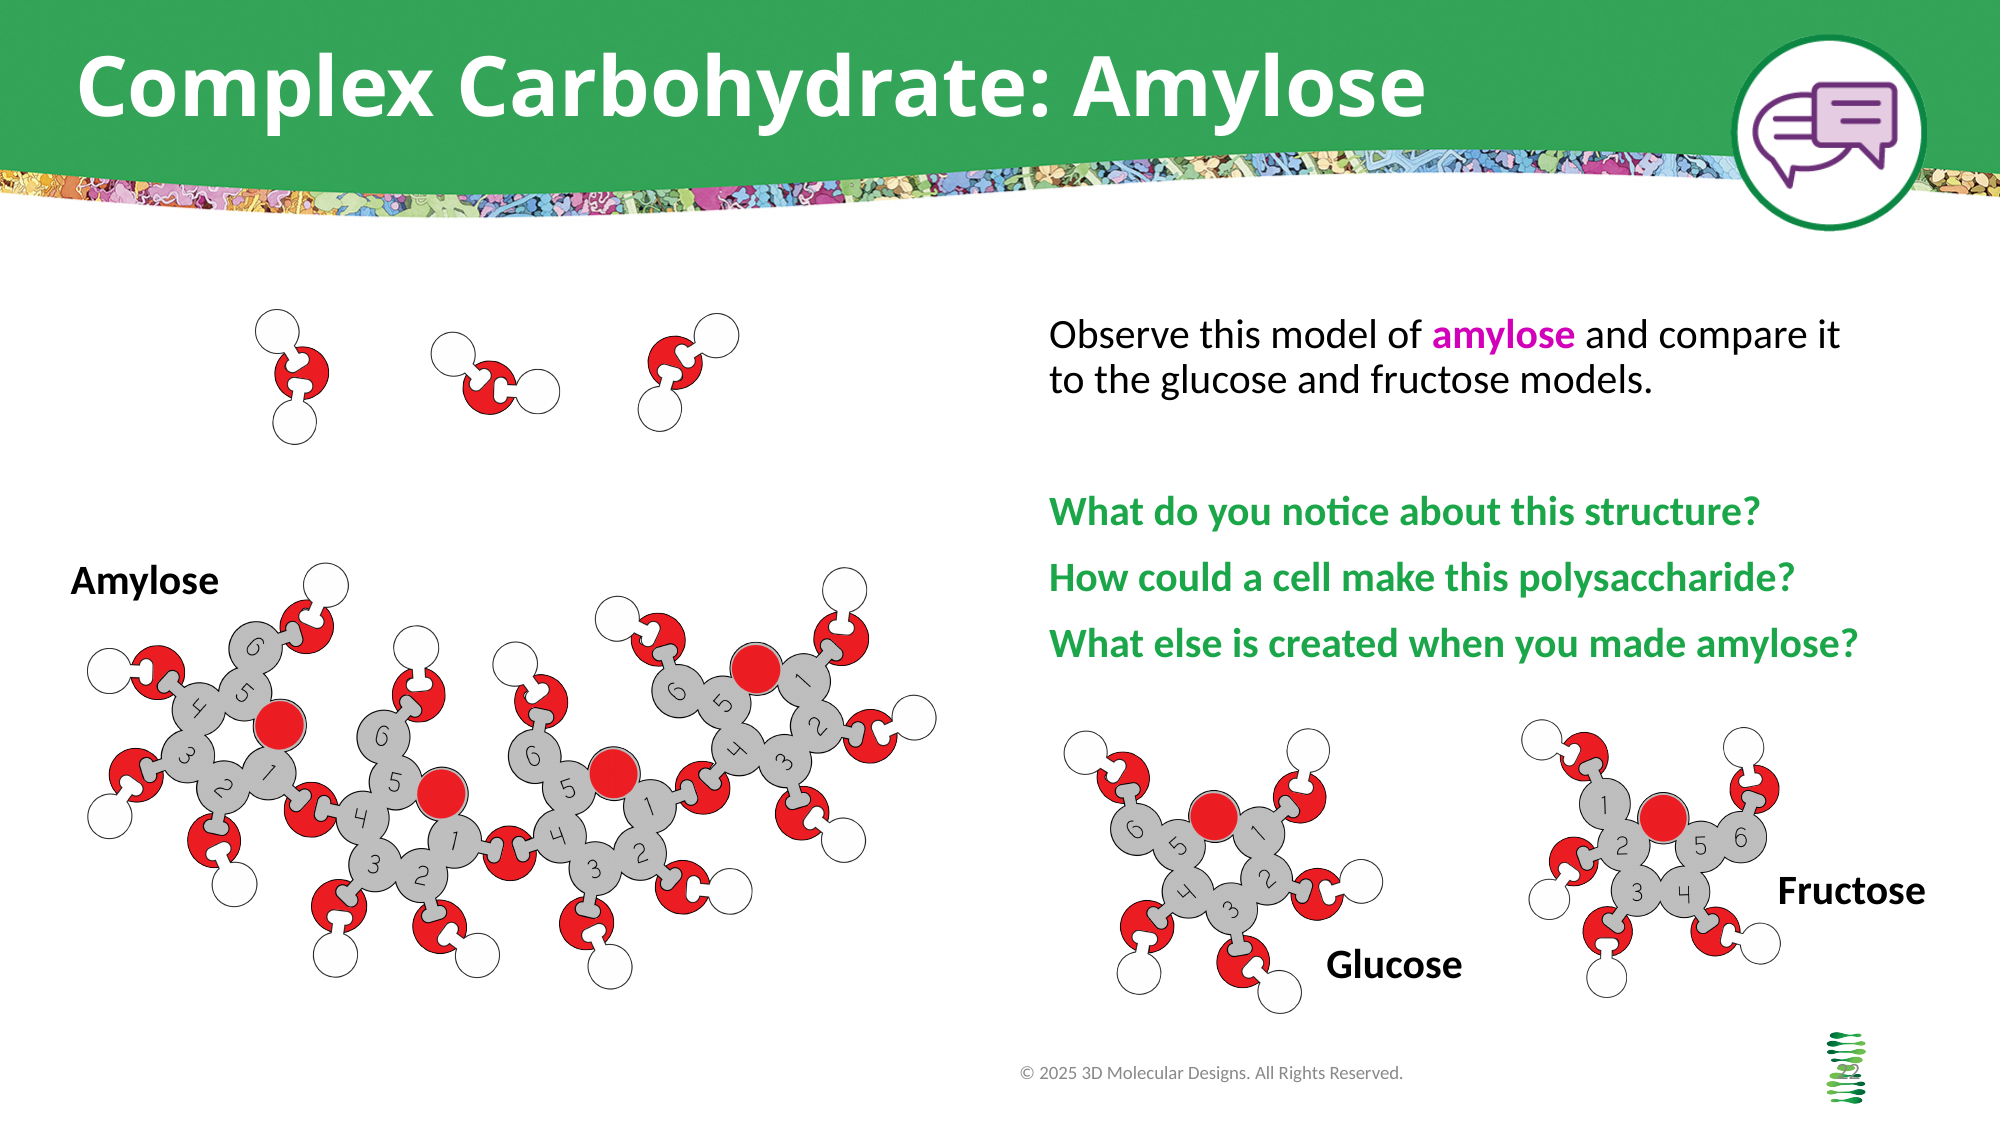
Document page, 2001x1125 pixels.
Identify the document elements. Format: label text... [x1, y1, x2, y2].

picture [1514, 712, 1787, 998]
picture [632, 304, 748, 437]
text_box Amylose [55, 544, 241, 611]
text_box Observe this model of amylose and compare it to the glucose and fructose models. What do you notice about this structure? How could a cell make this polysaccharide? What else is created when you made amylose? [1034, 304, 1898, 759]
picture [421, 322, 561, 417]
text_box Fructose [1762, 855, 1955, 922]
picture [1055, 705, 1389, 1023]
slide_number 22 [1821, 1042, 1929, 1103]
picture [246, 300, 339, 448]
picture [78, 555, 944, 997]
title Complex Carbohydrate: Amylose [0, 36, 2000, 133]
text_box Glucose [1311, 929, 1497, 996]
